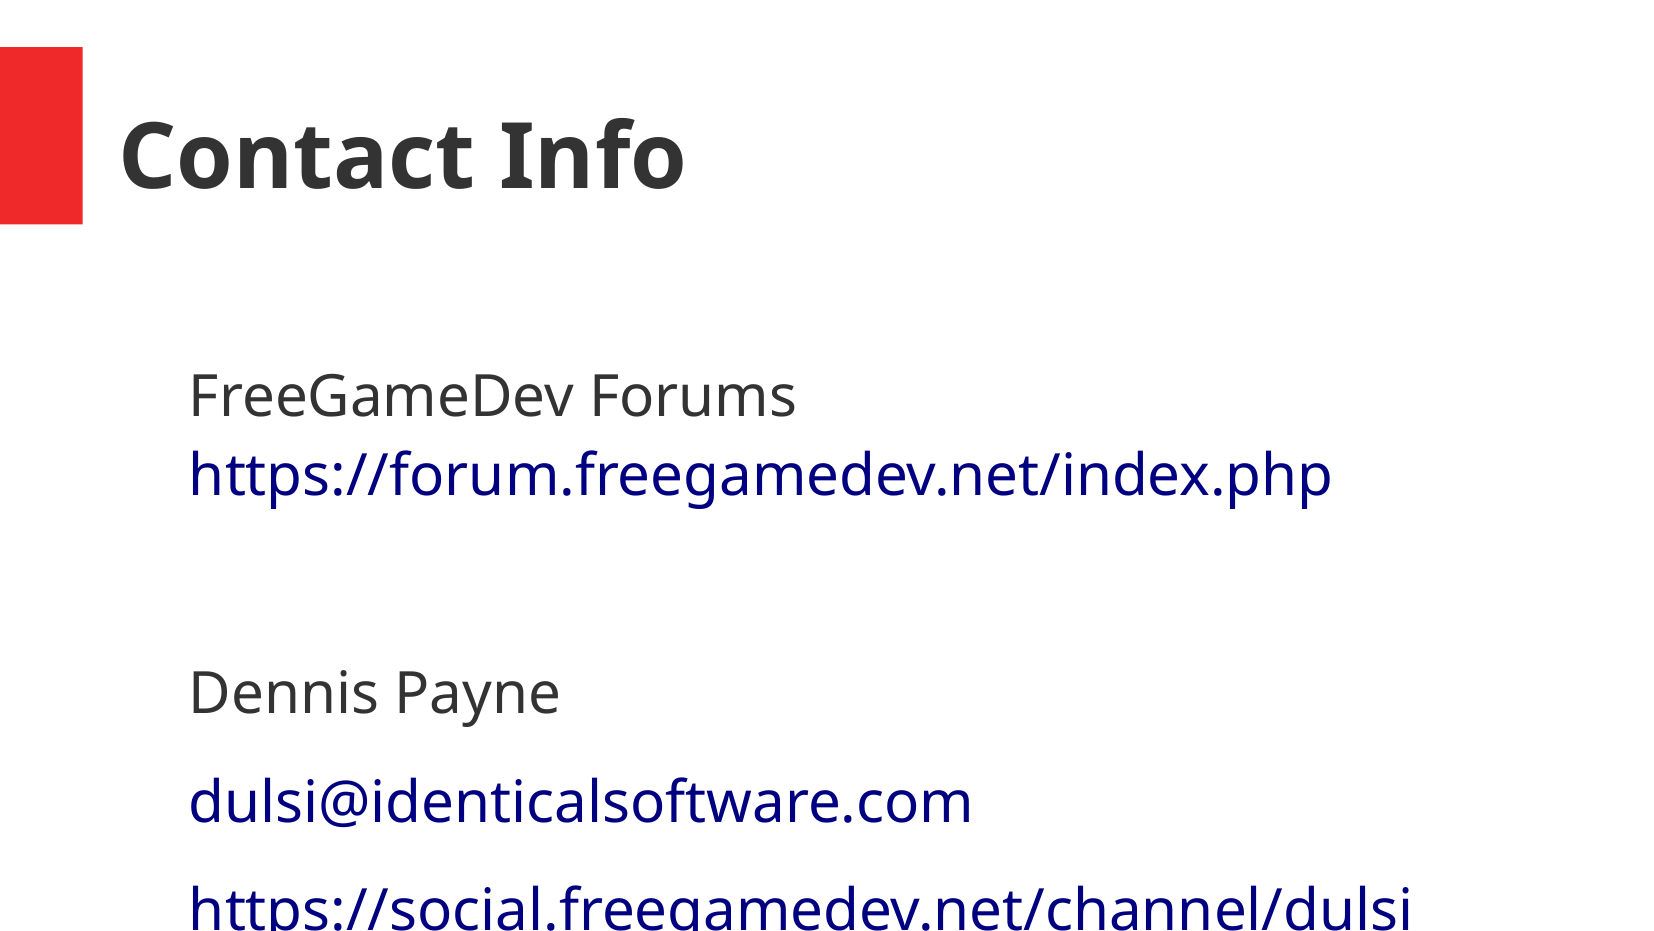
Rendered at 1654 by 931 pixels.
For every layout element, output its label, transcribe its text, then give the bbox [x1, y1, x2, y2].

list FreeGameDev Forums https://forum.freegamedev.net/index.php Dennis Payne dulsi@identicalsoftware.com https://social.freegamedev.net/channel/dulsi [118, 354, 1536, 931]
title Contact Info [118, 49, 1571, 257]
